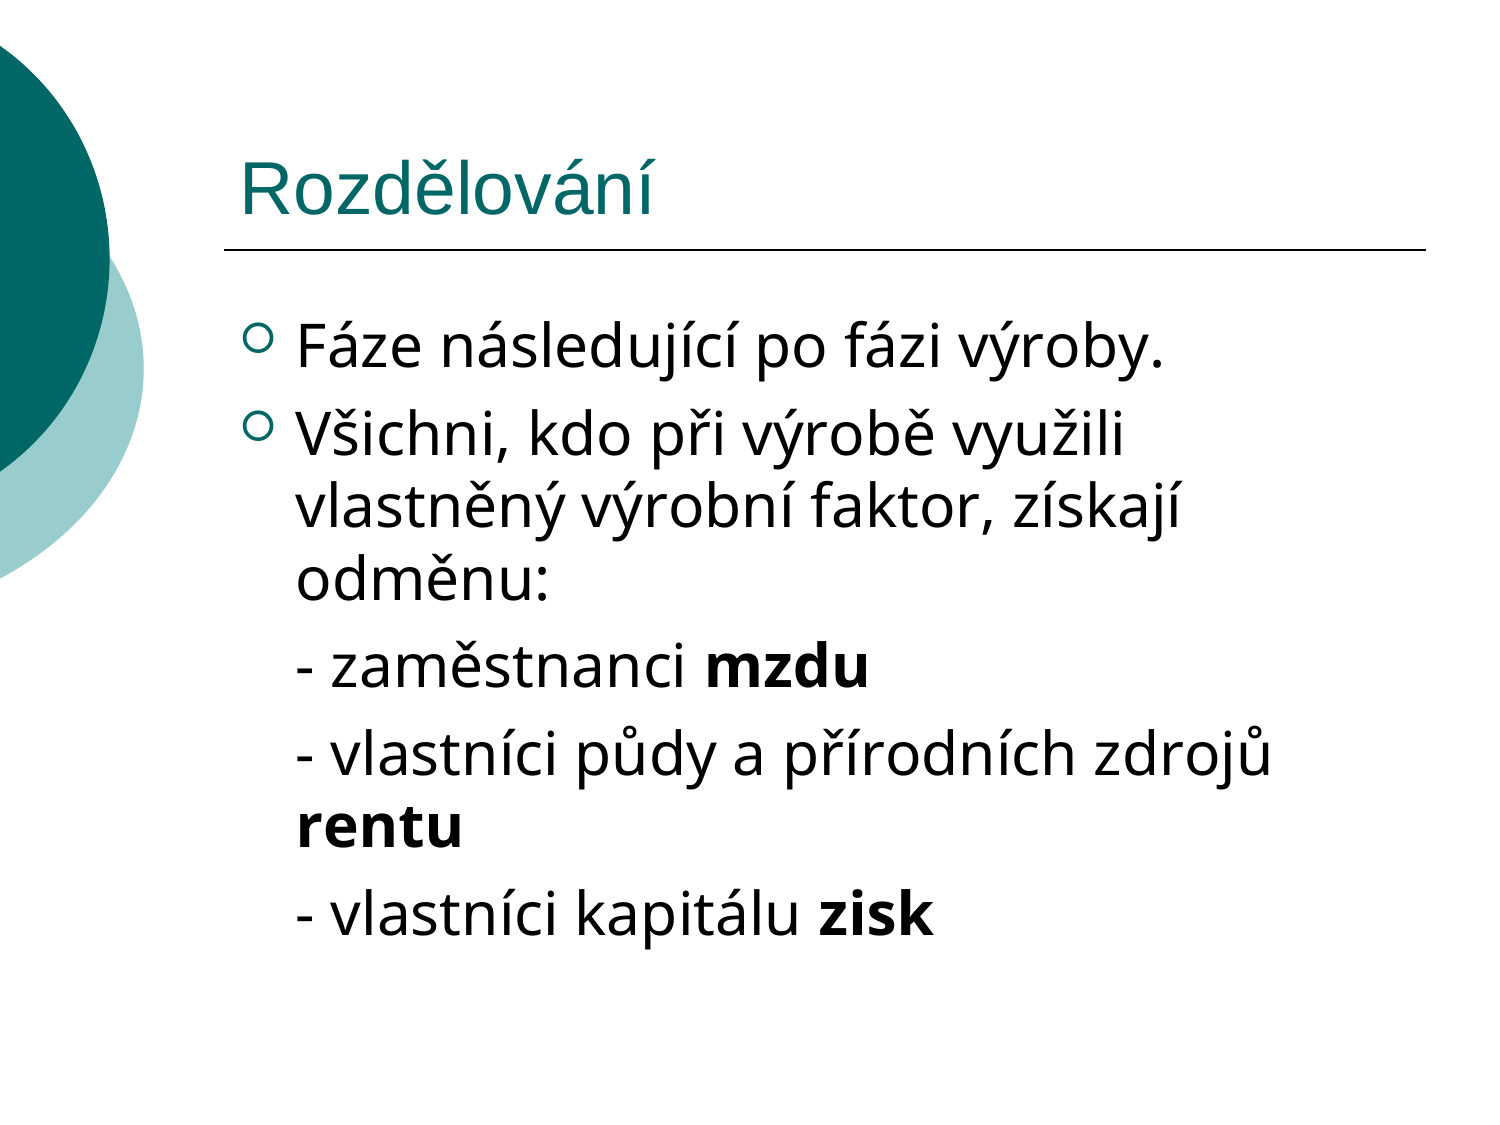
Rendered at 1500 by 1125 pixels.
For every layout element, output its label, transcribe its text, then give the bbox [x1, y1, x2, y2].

list Fáze následující po fázi výroby. Všichni, kdo při výrobě využili vlastněný výrobní faktor, získají odměnu: - zaměstnanci mzdu - vlastníci půdy a přírodních zdrojů rentu - vlastníci kapitálu zisk [224, 299, 1425, 975]
title Rozdělování [224, 49, 1425, 237]
